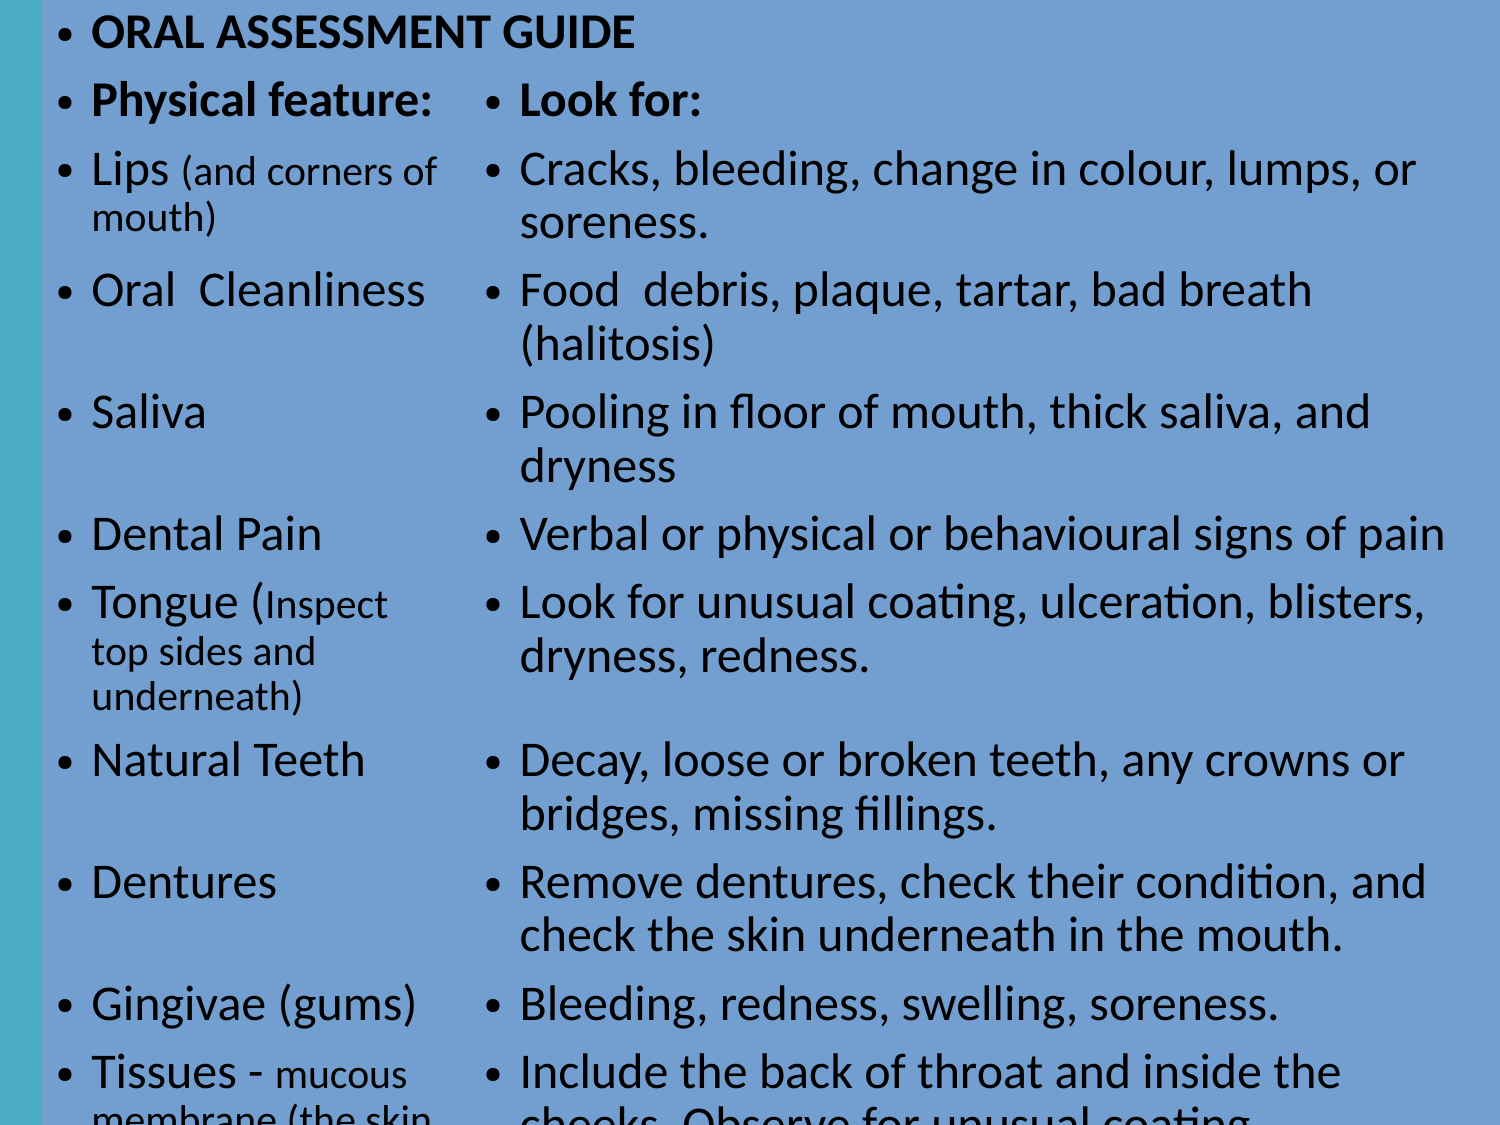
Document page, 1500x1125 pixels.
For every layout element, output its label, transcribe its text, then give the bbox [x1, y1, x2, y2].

table_cell Pooling in floor of mouth, thick saliva, and dryness [469, 380, 1500, 502]
table_cell Look for: [469, 68, 1500, 137]
table_cell Saliva [41, 380, 469, 502]
table_cell Decay, loose or broken teeth, any crowns or bridges, missing fillings. [469, 728, 1500, 850]
table_cell Physical feature: [41, 68, 469, 137]
table_cell Cracks, bleeding, change in colour, lumps, or soreness. [469, 137, 1500, 258]
table_cell Tissues - mucous membrane (the skin in the mouth) [41, 1040, 469, 1125]
table_cell Include the back of throat and inside the cheeks. Observe for unusual coating, ulceration, bleeding, discharge, or dryness. [469, 1040, 1500, 1125]
table_cell Look for unusual coating, ulceration, blisters, dryness, redness. [469, 570, 1500, 728]
table_cell Verbal or physical or behavioural signs of pain [469, 502, 1500, 570]
table_cell Lips (and corners of mouth) [41, 137, 469, 258]
table_cell Remove dentures, check their condition, and check the skin underneath in the mouth. [469, 850, 1500, 972]
table_cell Dentures [41, 850, 469, 972]
table_cell Bleeding, redness, swelling, soreness. [469, 972, 1500, 1040]
table_cell Gingivae (gums) [41, 972, 469, 1040]
table_cell Tongue (Inspect top sides and underneath) [41, 570, 469, 728]
table_cell Oral Cleanliness [41, 258, 469, 380]
table_cell Dental Pain [41, 502, 469, 570]
text_box [0, 0, 41, 1125]
table_cell Natural Teeth [41, 728, 469, 850]
table_cell Food debris, plaque, tartar, bad breath (halitosis) [469, 258, 1500, 380]
table_header ORAL ASSESSMENT GUIDE [41, 0, 1500, 68]
